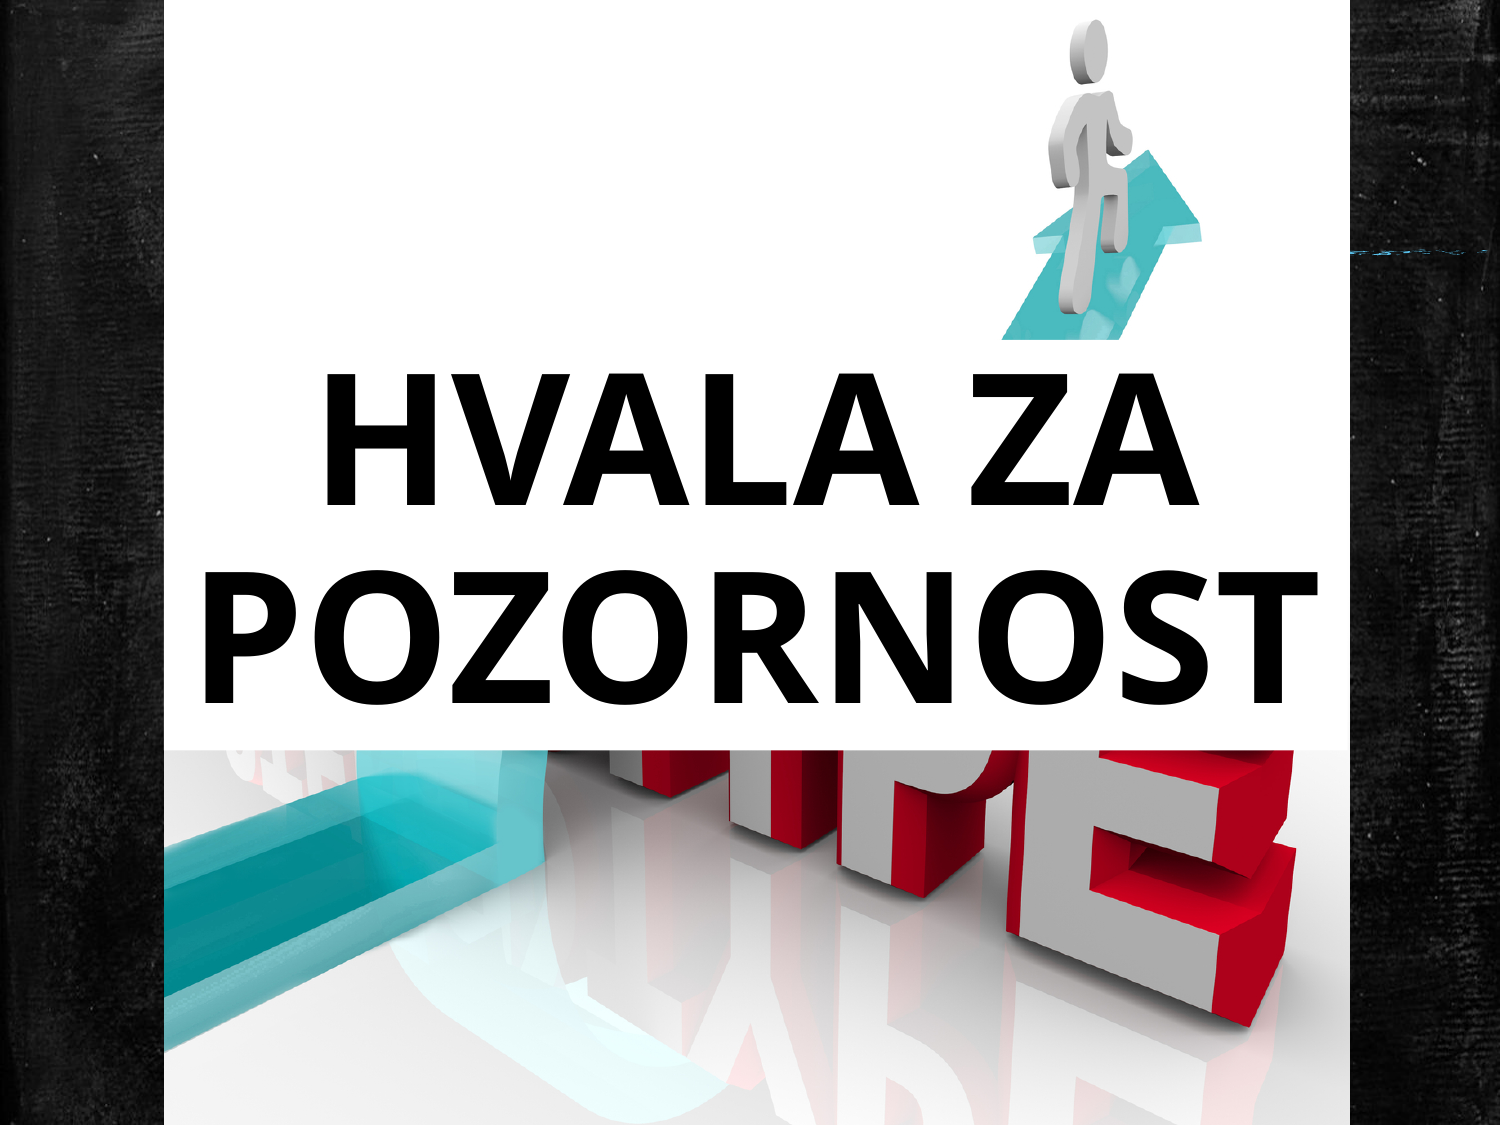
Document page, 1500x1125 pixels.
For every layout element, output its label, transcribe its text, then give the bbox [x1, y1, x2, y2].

text_box HVALA ZA POZORNOST [163, 339, 1348, 751]
picture [0, 0, 1500, 1125]
